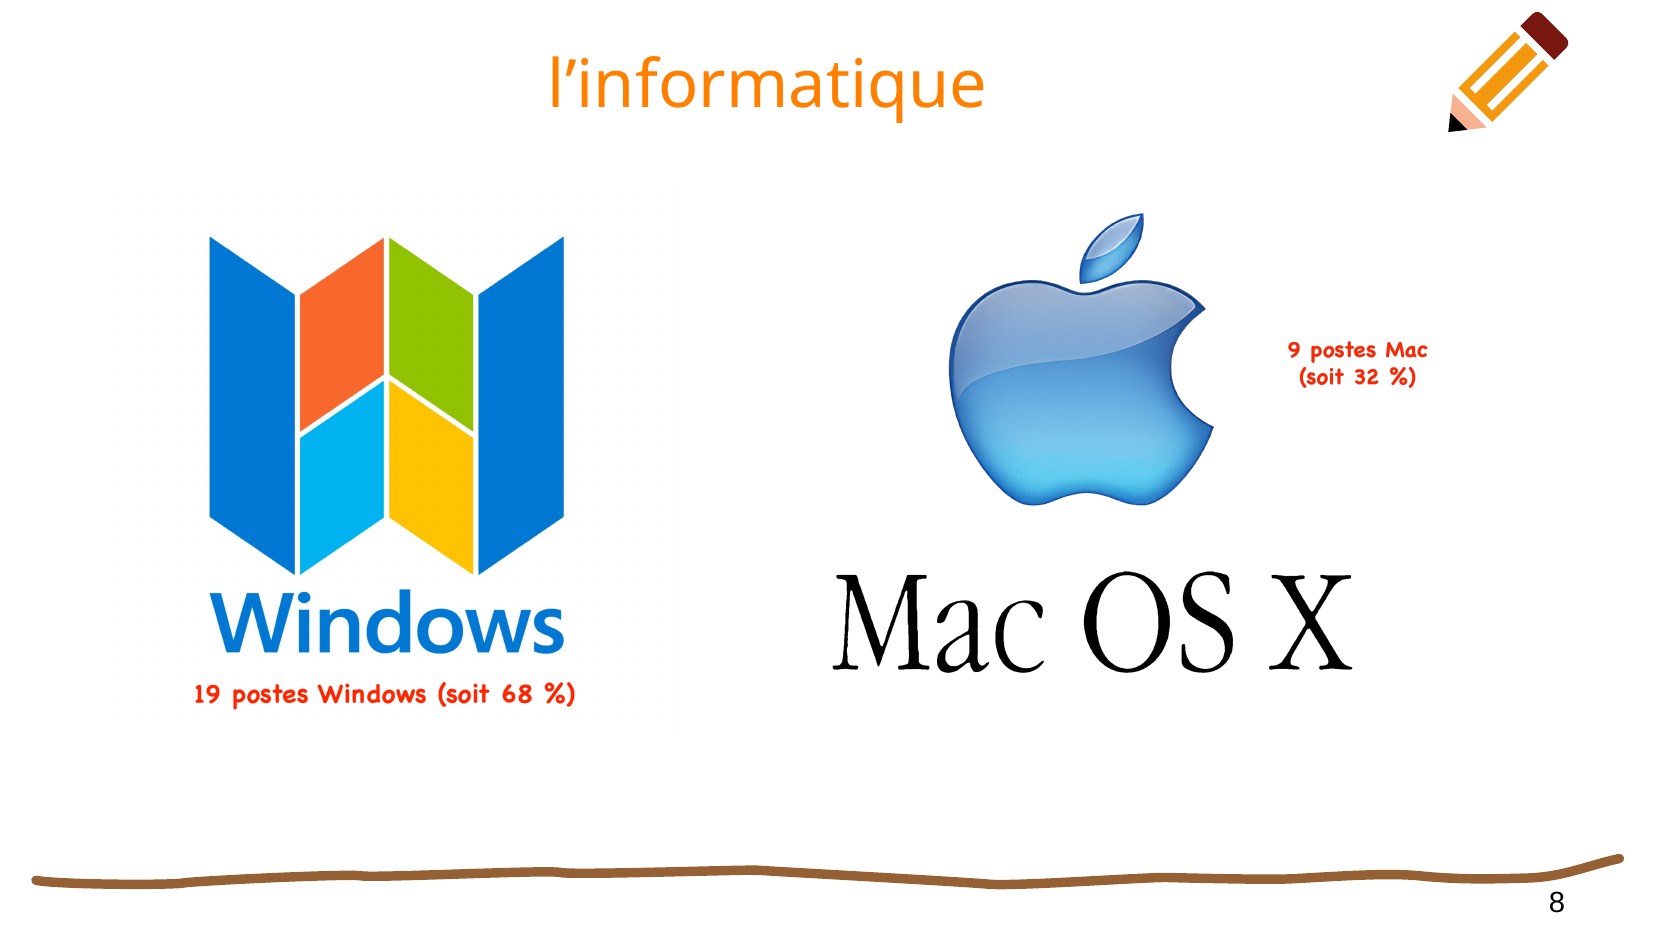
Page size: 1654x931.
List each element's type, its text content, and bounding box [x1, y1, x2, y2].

picture [96, 182, 1536, 739]
title l’informatique [88, 29, 1447, 133]
